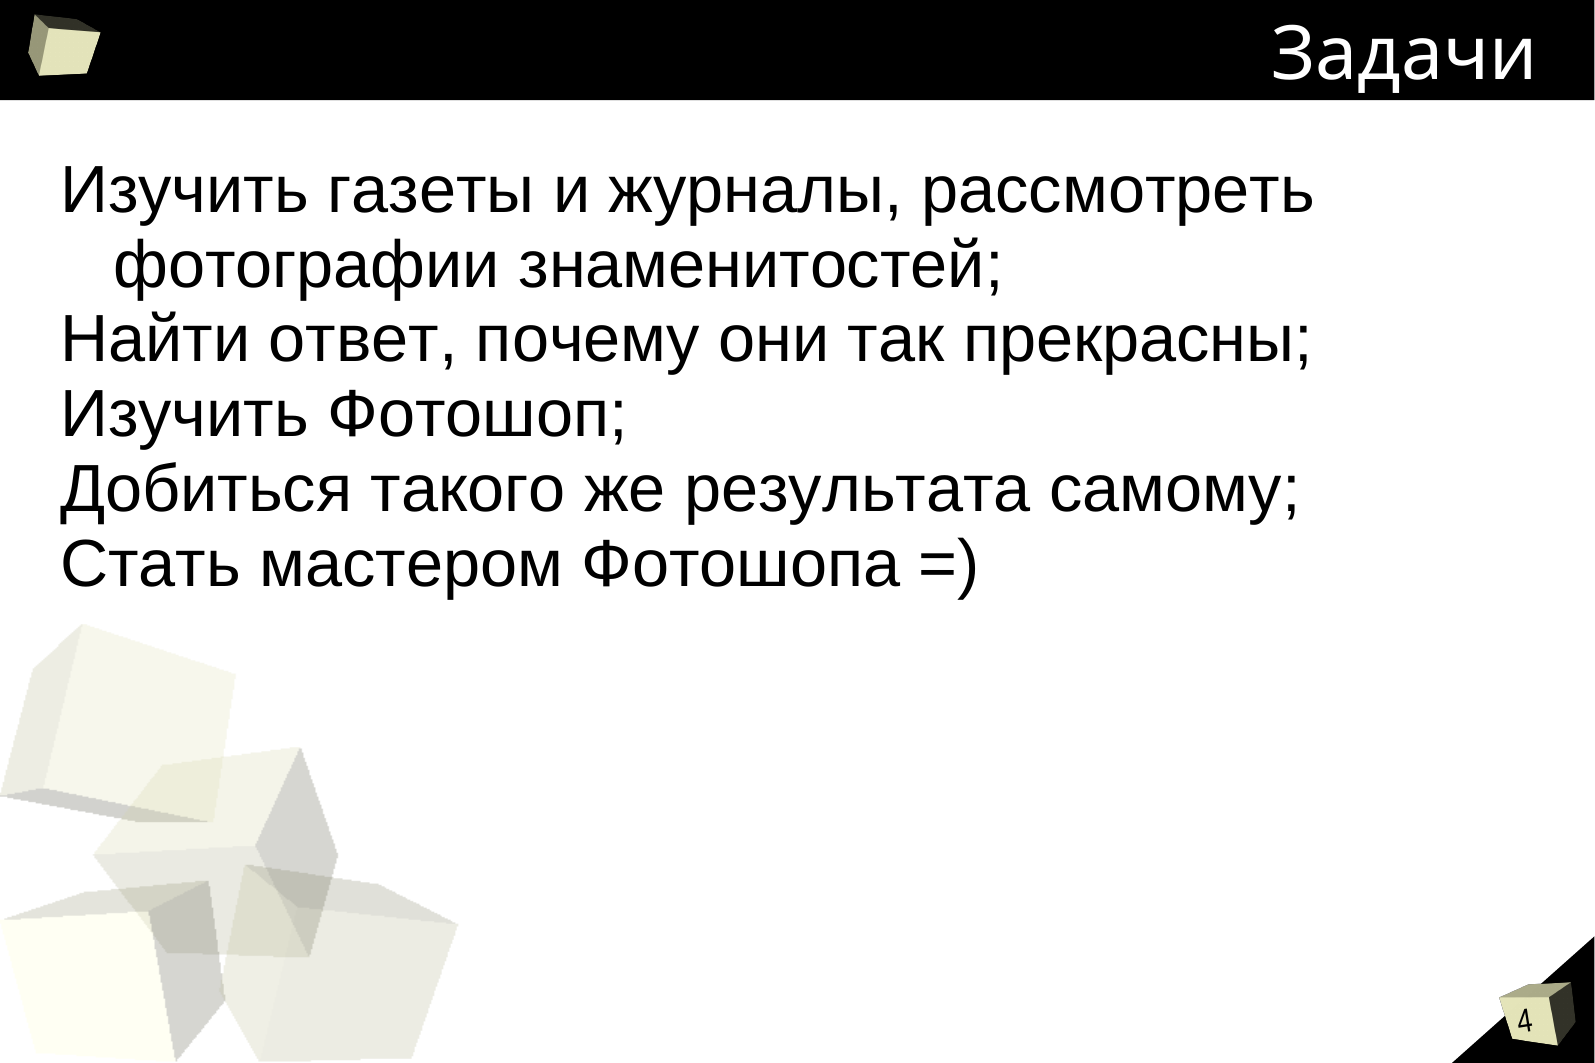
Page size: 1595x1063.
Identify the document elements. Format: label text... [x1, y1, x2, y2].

title Задачи [113, 0, 1538, 104]
list Изучить газеты и журналы, рассмотреть фотографии знаменитостей; Найти ответ, почему они так прекрасны; Изучить Фотошоп; Добиться такого же результата самому; Стать мастером Фотошопа =) [42, 151, 1554, 650]
picture [0, 623, 460, 1063]
